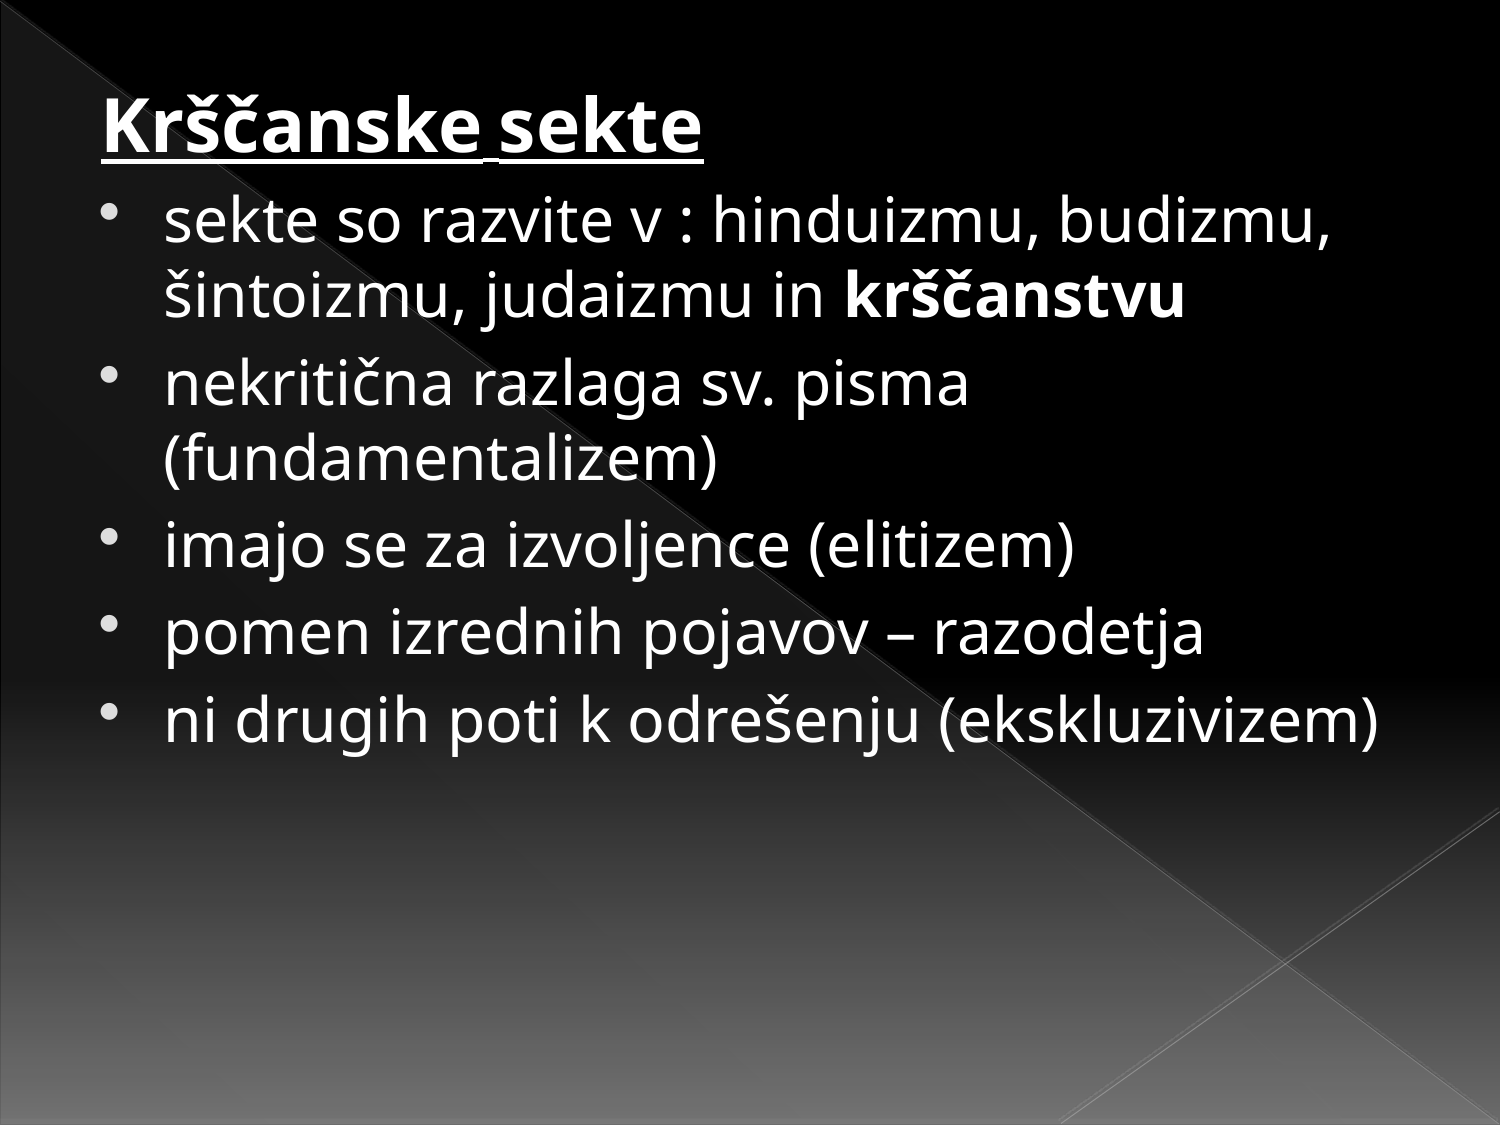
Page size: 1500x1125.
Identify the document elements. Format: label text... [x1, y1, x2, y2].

list Krščanske sekte sekte so razvite v : hinduizmu, budizmu, šintoizmu, judaizmu in krščanstvu nekritična razlaga sv. pisma (fundamentalizem) imajo se za izvoljence (elitizem) pomen izrednih pojavov – razodetja ni drugih poti k odrešenju (ekskluzivizem) [75, 70, 1425, 1059]
